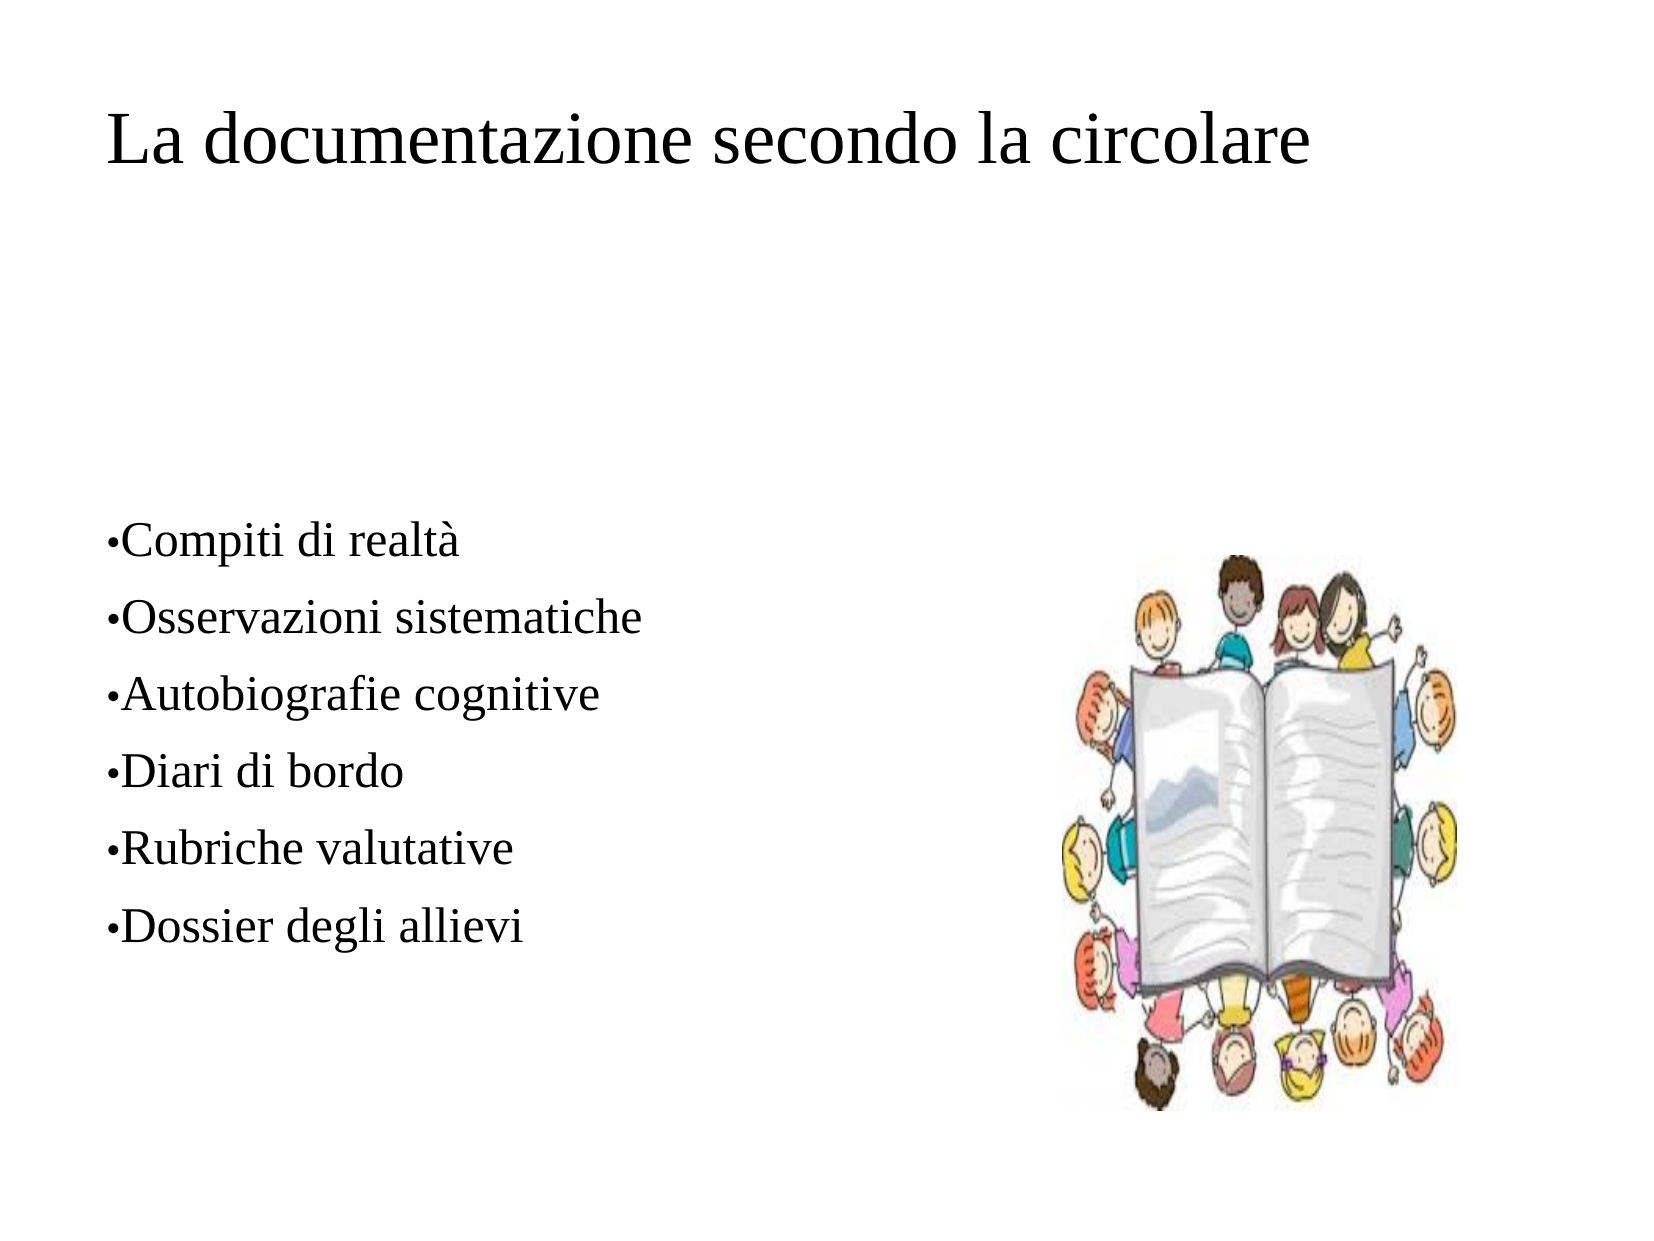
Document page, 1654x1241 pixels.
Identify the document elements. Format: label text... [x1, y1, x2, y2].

picture [1062, 555, 1457, 1111]
text_box La documentazione secondo la circolare •Compiti di realtà •Osservazioni sistematiche •Autobiografie cognitive •Diari di bordo •Rubriche valutative •Dossier degli allievi [91, 47, 1347, 1123]
